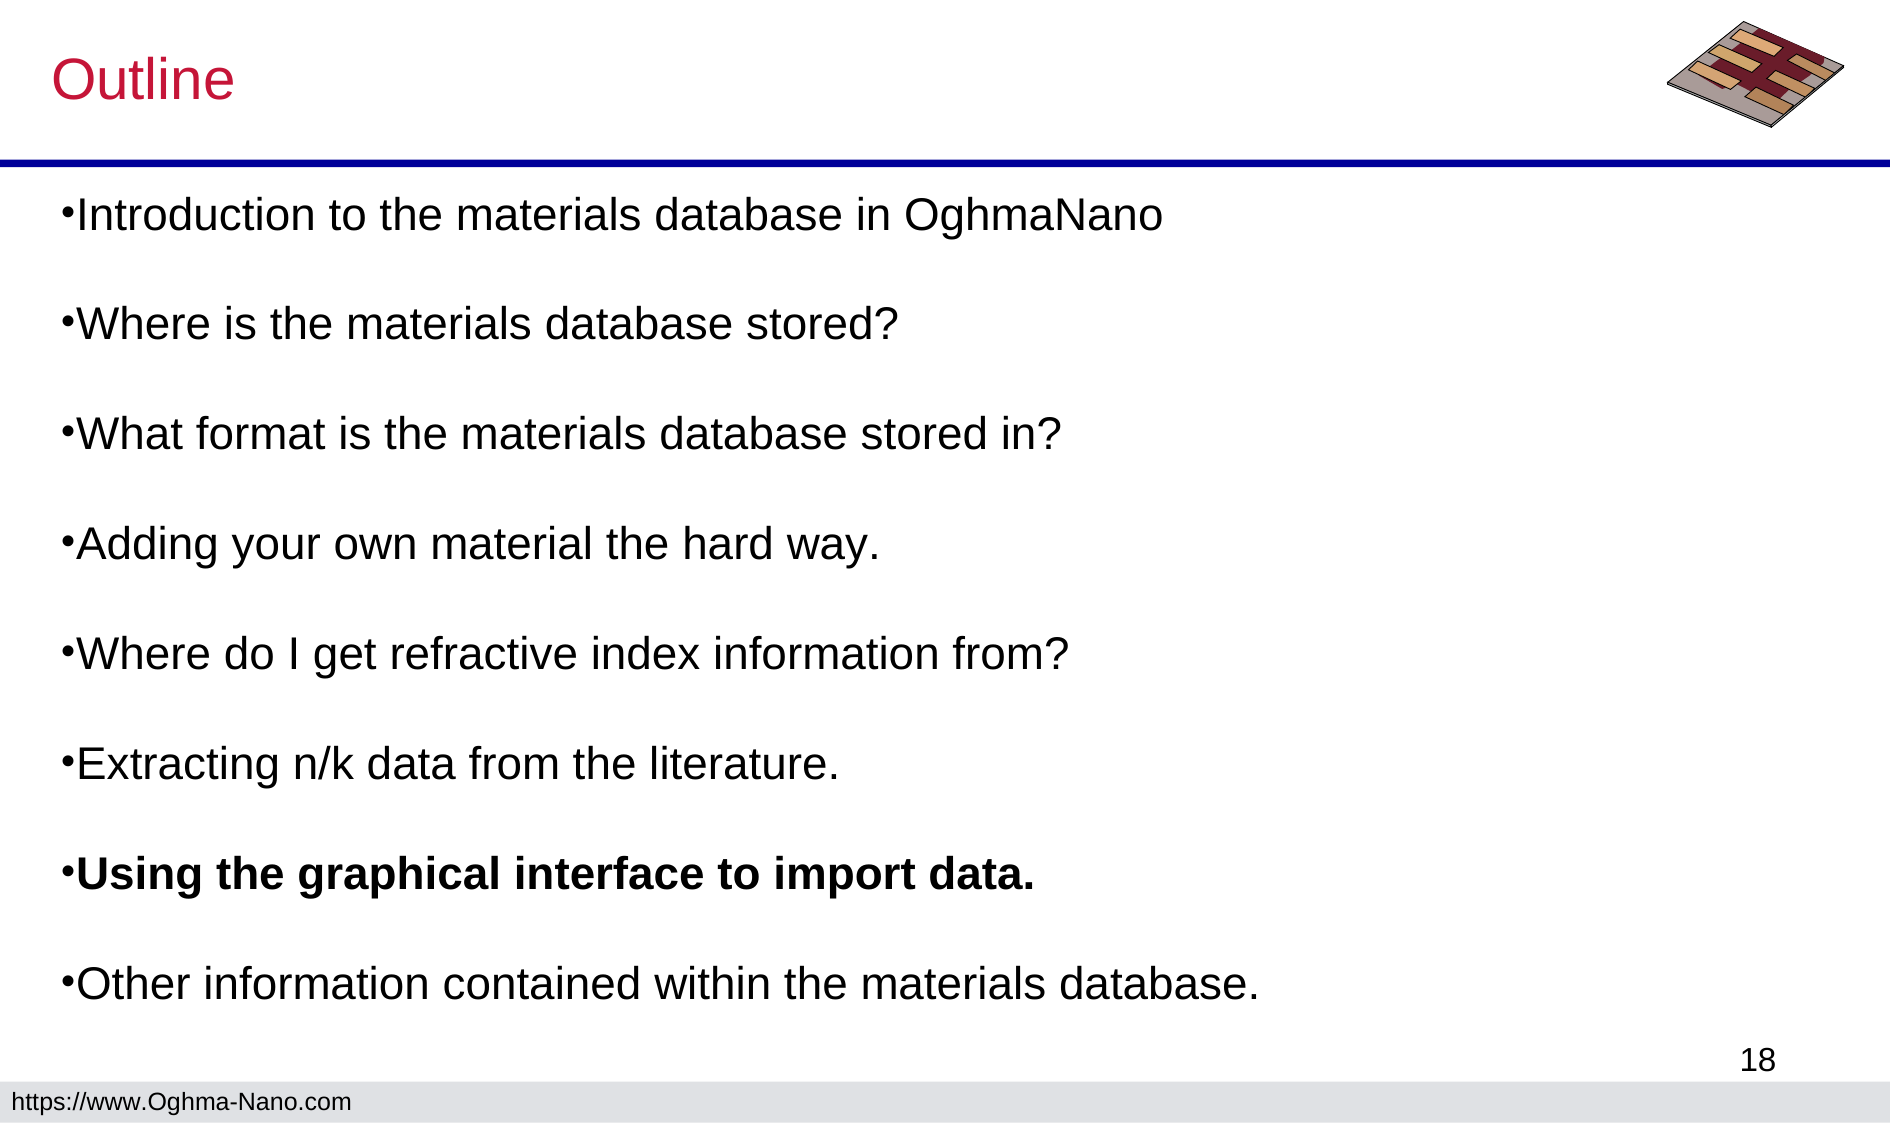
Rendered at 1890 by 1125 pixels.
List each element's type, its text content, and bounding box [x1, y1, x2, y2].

text_box <number> [1724, 1030, 1890, 1101]
text_box Introduction to the materials database in OghmaNano Where is the materials database stored? What format is the materials database stored in? Adding your own material the hard way. Where do I get refractive index information from? Extracting n/k data from the literature. Using the graphical interface to import data. Other information contained within the materials database. [45, 176, 1890, 1017]
title Outline [36, 6, 1575, 153]
